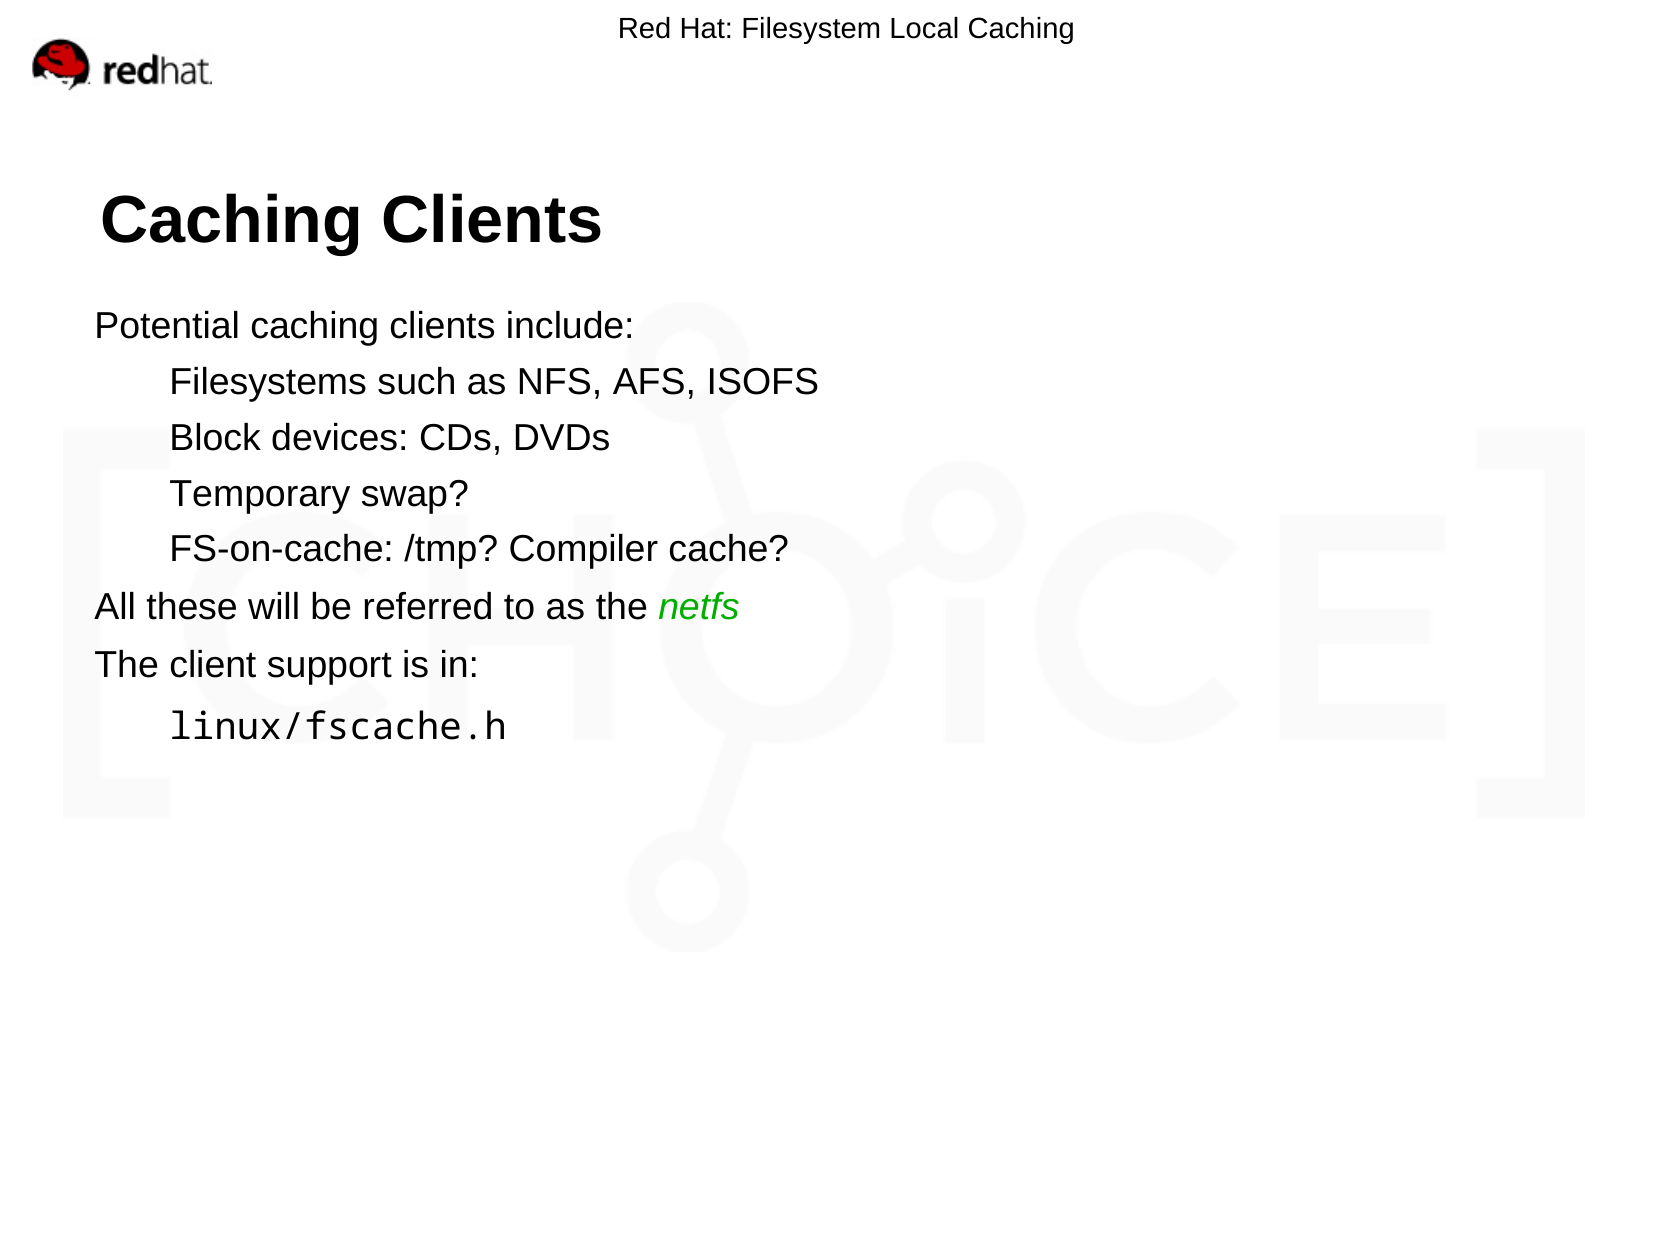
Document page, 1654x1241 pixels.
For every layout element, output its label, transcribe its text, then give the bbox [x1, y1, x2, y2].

picture [31, 37, 212, 98]
picture [63, 302, 1585, 952]
title Caching Clients [100, 164, 1506, 275]
list Potential caching clients include: Filesystems such as NFS, AFS, ISOFS Block devices: CDs, DVDs Temporary swap? FS-on-cache: /tmp? Compiler cache? All these will be referred to as the netfs The client support is in: linux/fscache.h [94, 304, 1500, 1174]
